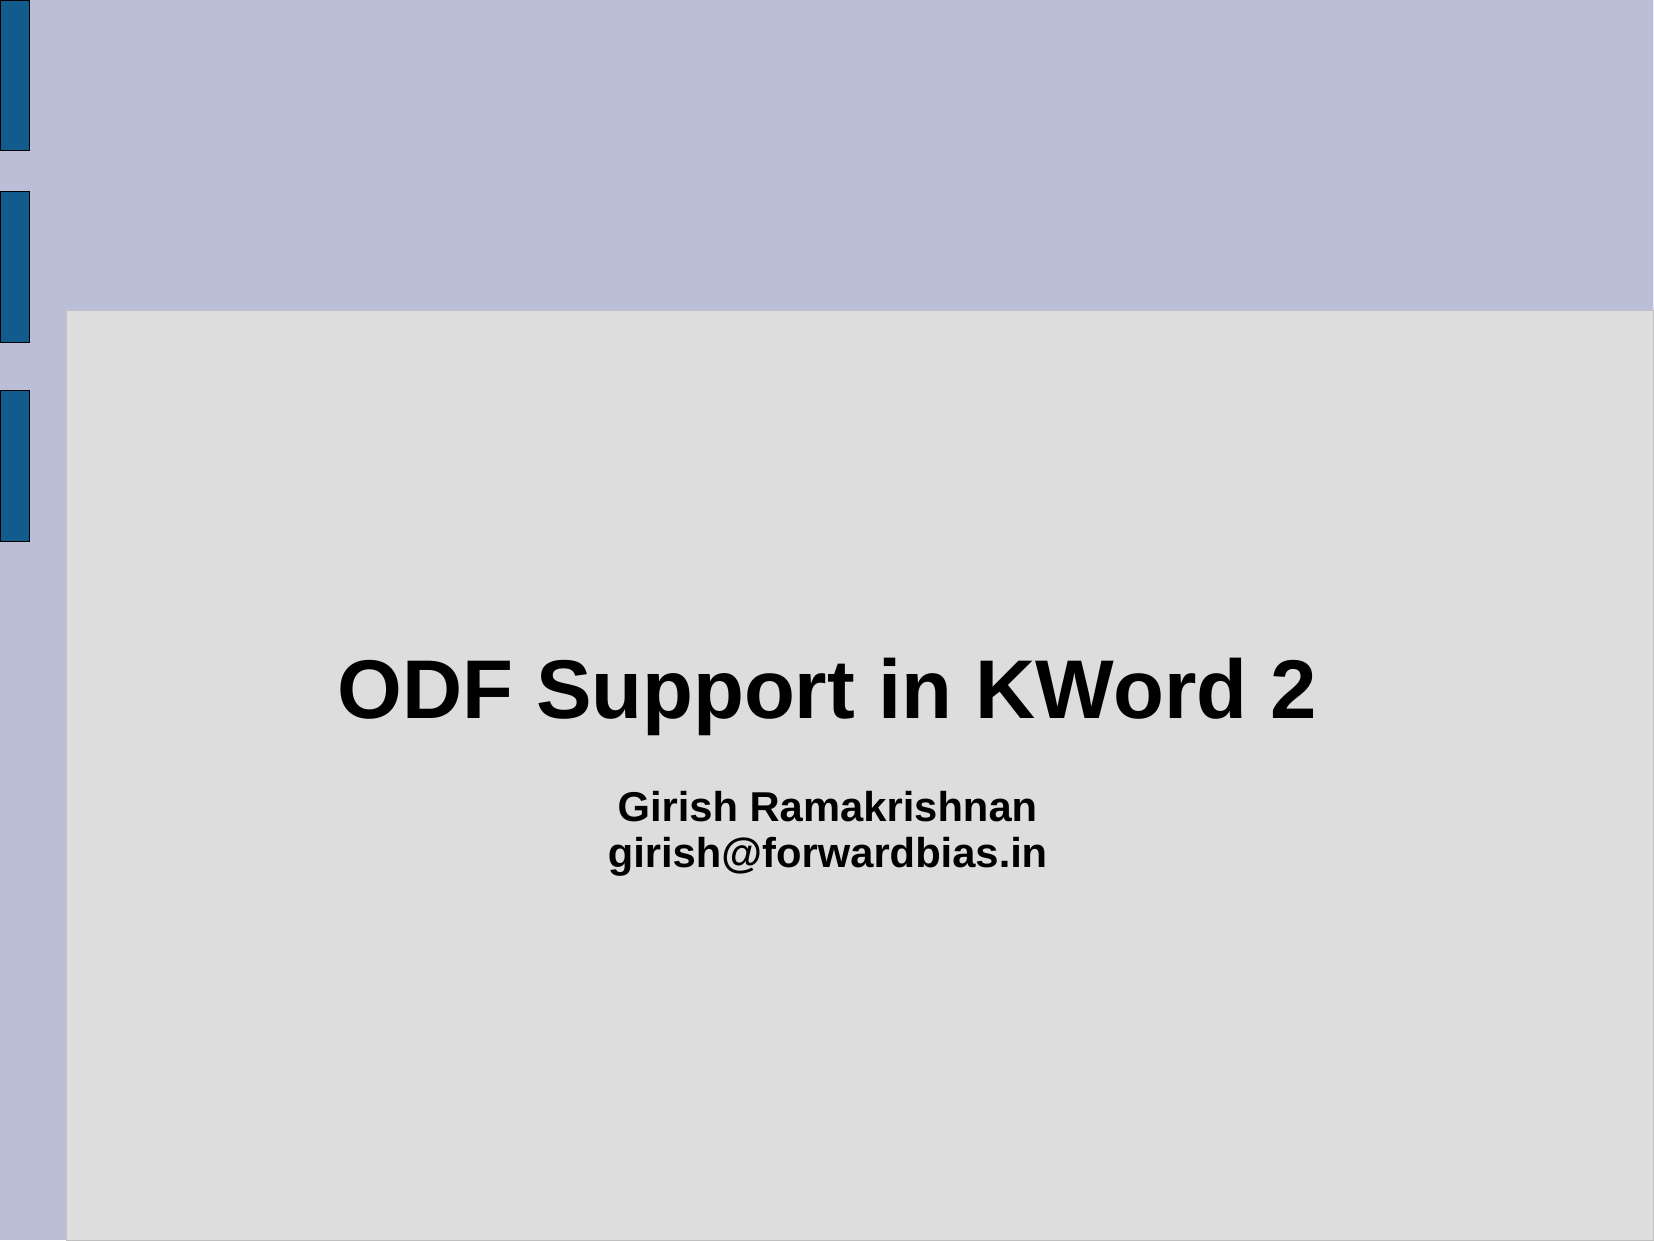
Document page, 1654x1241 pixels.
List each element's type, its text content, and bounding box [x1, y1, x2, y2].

list ODF Support in KWord 2 Girish Ramakrishnan girish@forwardbias.in [121, 344, 1534, 1127]
